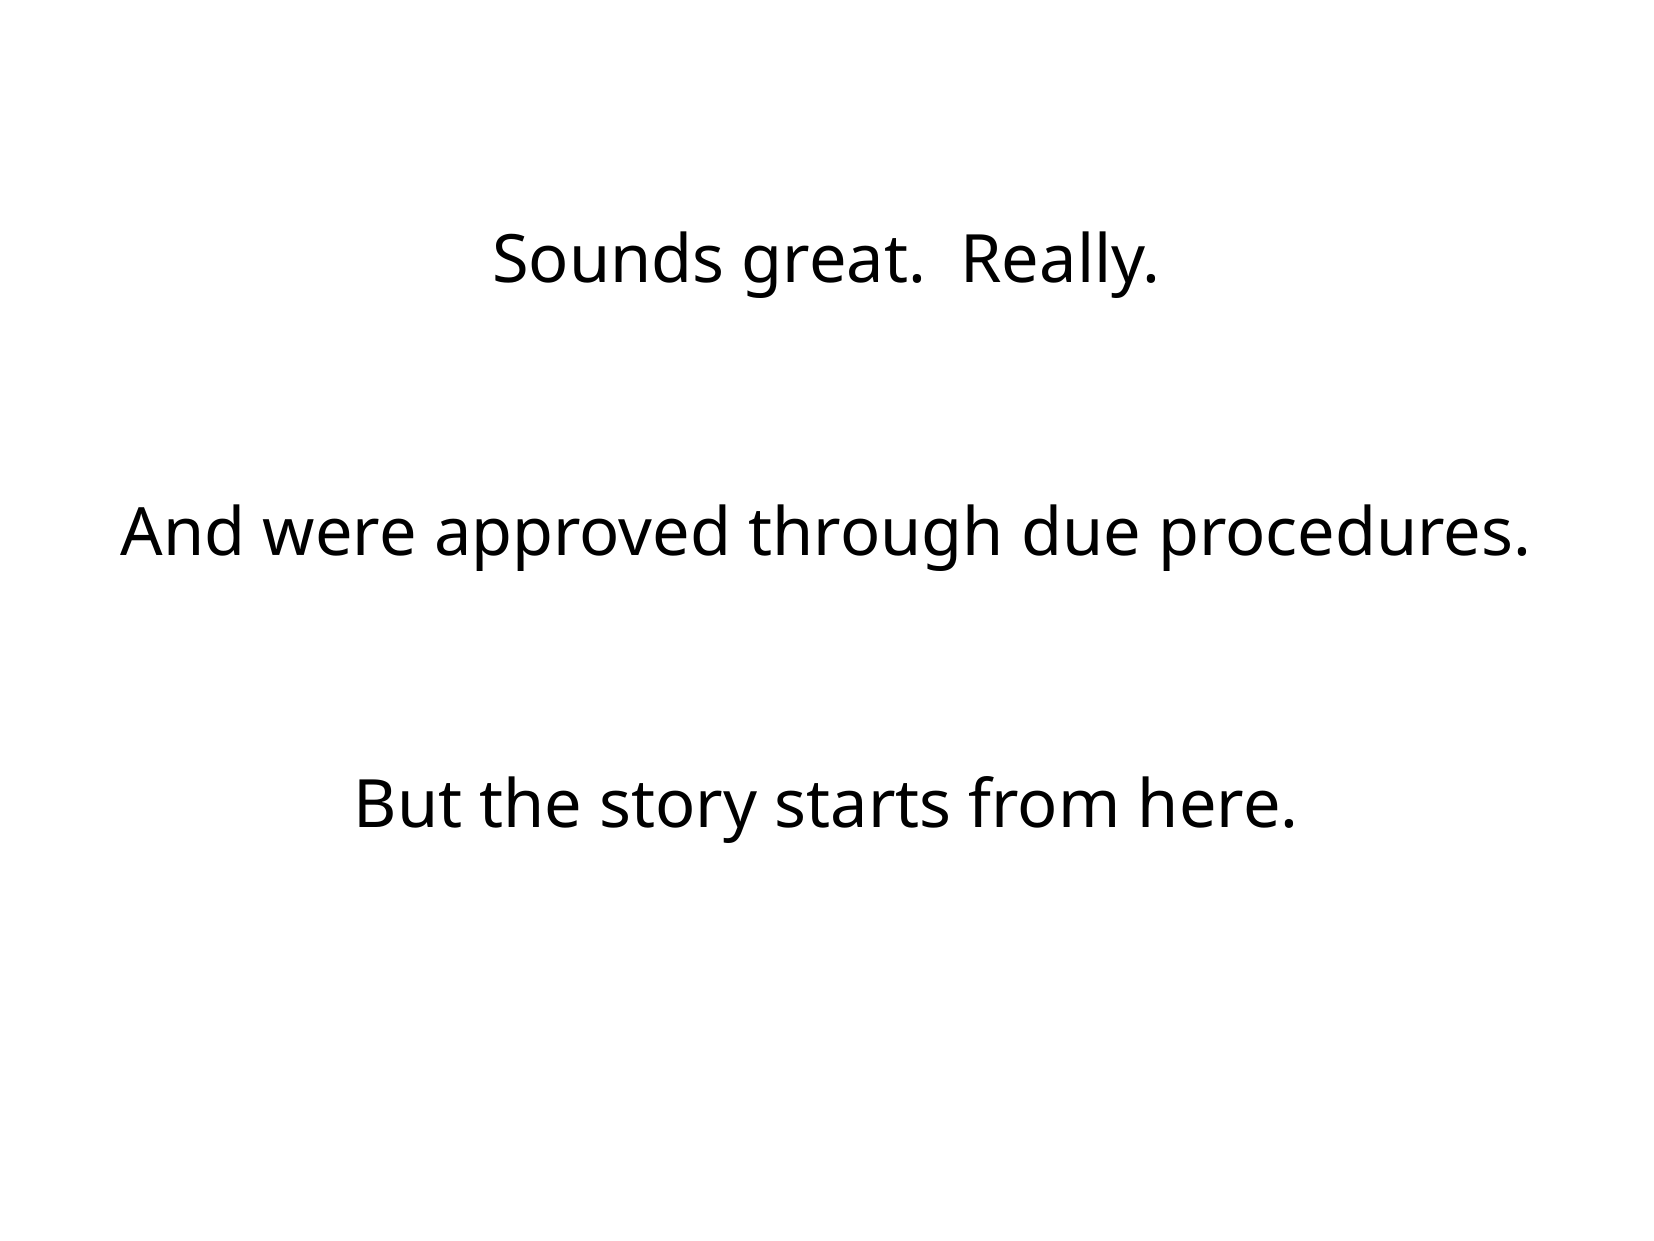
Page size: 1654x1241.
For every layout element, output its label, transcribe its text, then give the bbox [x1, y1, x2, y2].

subtitle Sounds great. Really. And were approved through due procedures. But the story starts from here. [82, 49, 1571, 1010]
